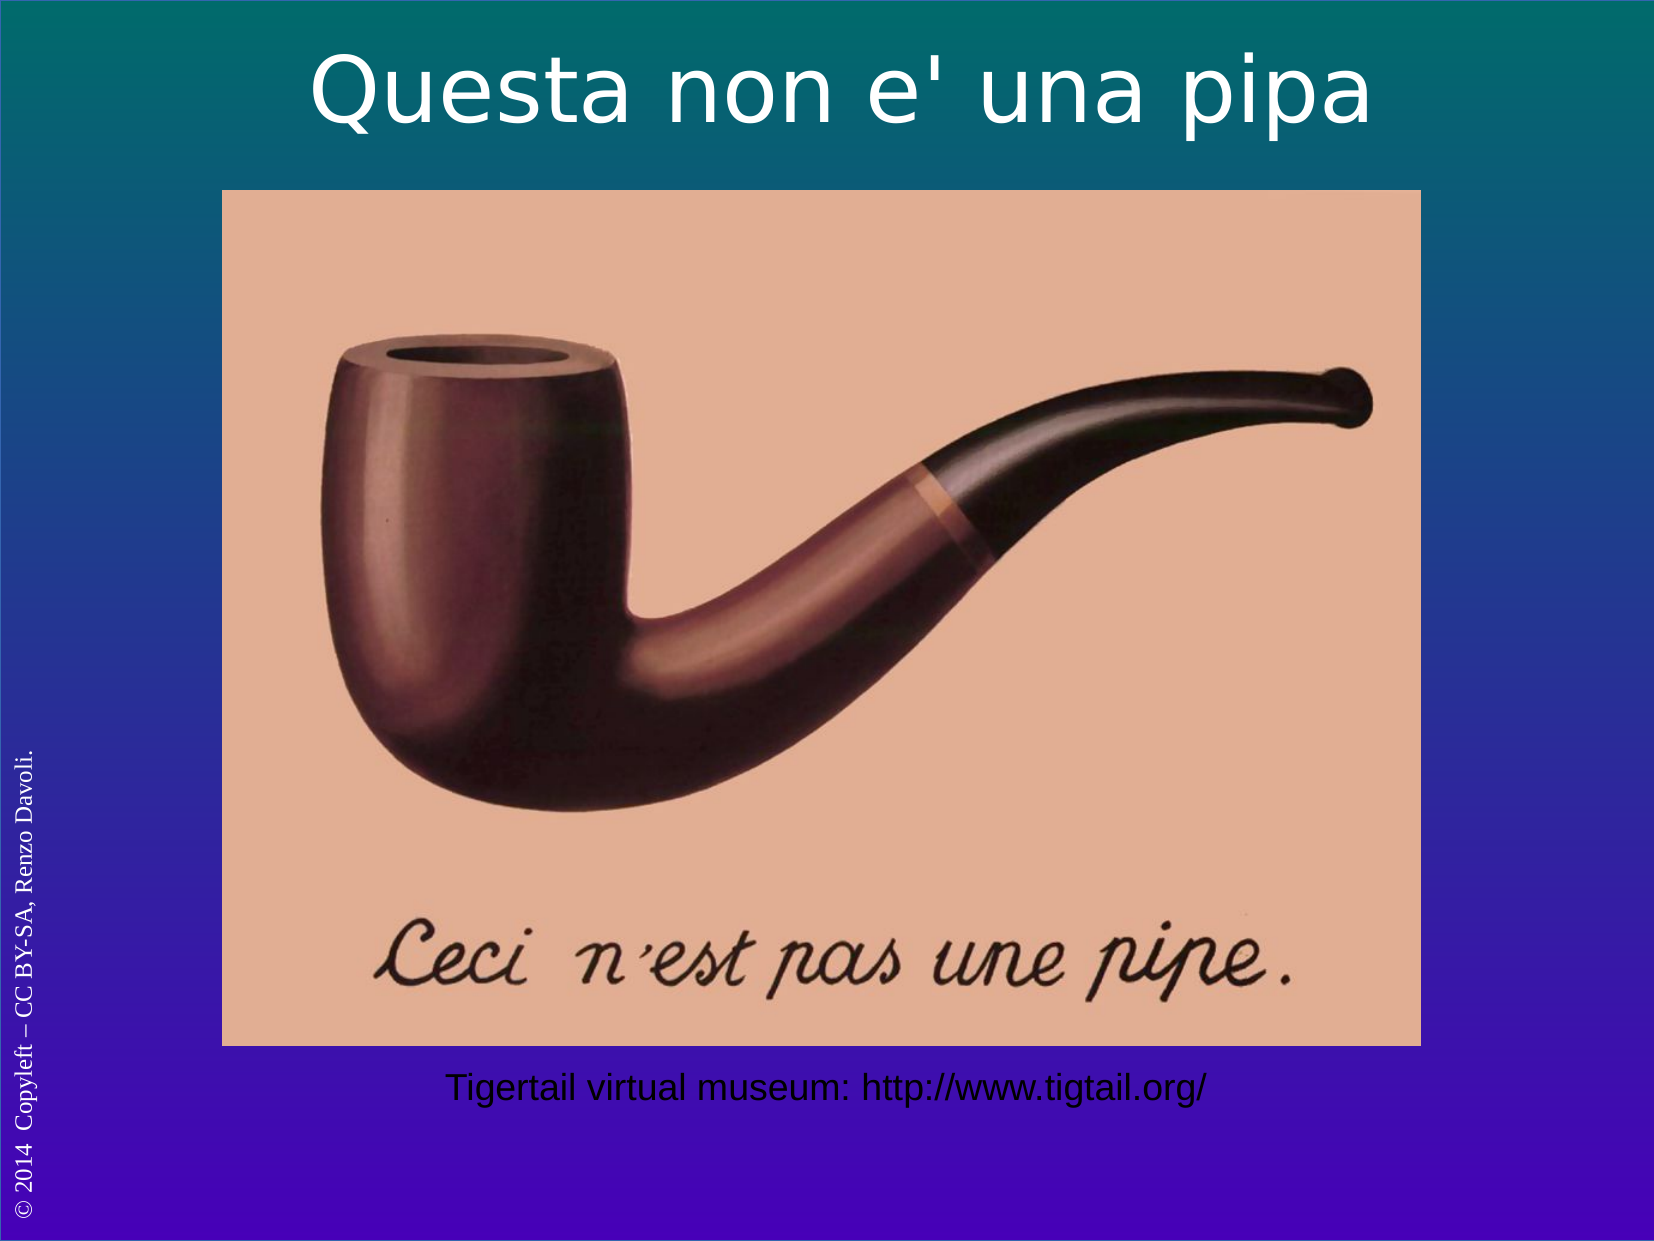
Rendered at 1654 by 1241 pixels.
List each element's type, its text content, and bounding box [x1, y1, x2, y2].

text_box Tigertail virtual museum: http://www.tigtail.org/ [430, 1059, 1231, 1117]
title Questa non e' una pipa [137, 37, 1550, 145]
picture [222, 190, 1421, 1046]
